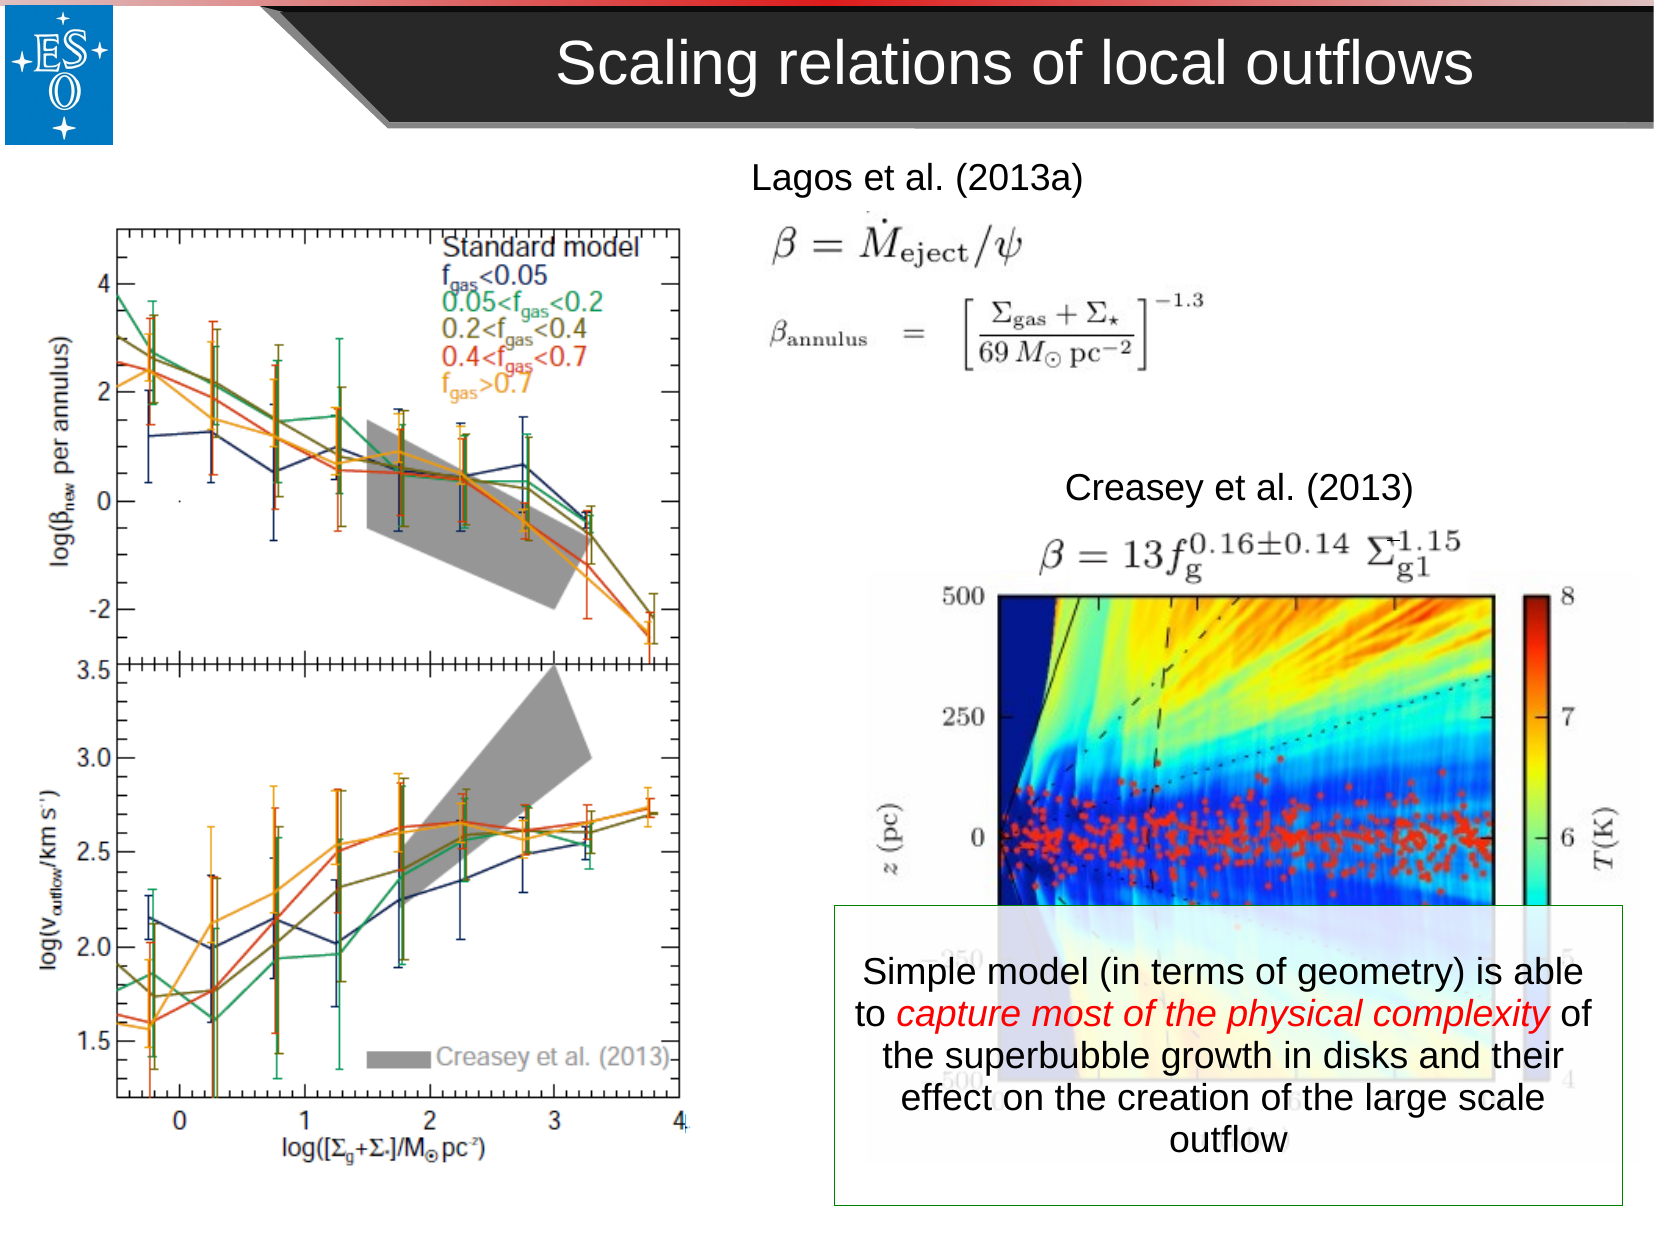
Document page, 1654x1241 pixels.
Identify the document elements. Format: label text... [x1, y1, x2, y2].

picture [866, 522, 1639, 1163]
text_box Simple model (in terms of geometry) is able to capture most of the physical complexity of the superbubble growth in disks and their effect on the creation of the large scale outflow [834, 905, 1623, 1206]
picture [5, 5, 113, 145]
text_box Creasey et al. (2013) [1050, 459, 1463, 517]
picture [21, 224, 704, 1174]
text_box Lagos et al. (2013a) [736, 150, 1337, 207]
title Scaling relations of local outflows [397, 19, 1635, 106]
picture [764, 211, 1208, 379]
